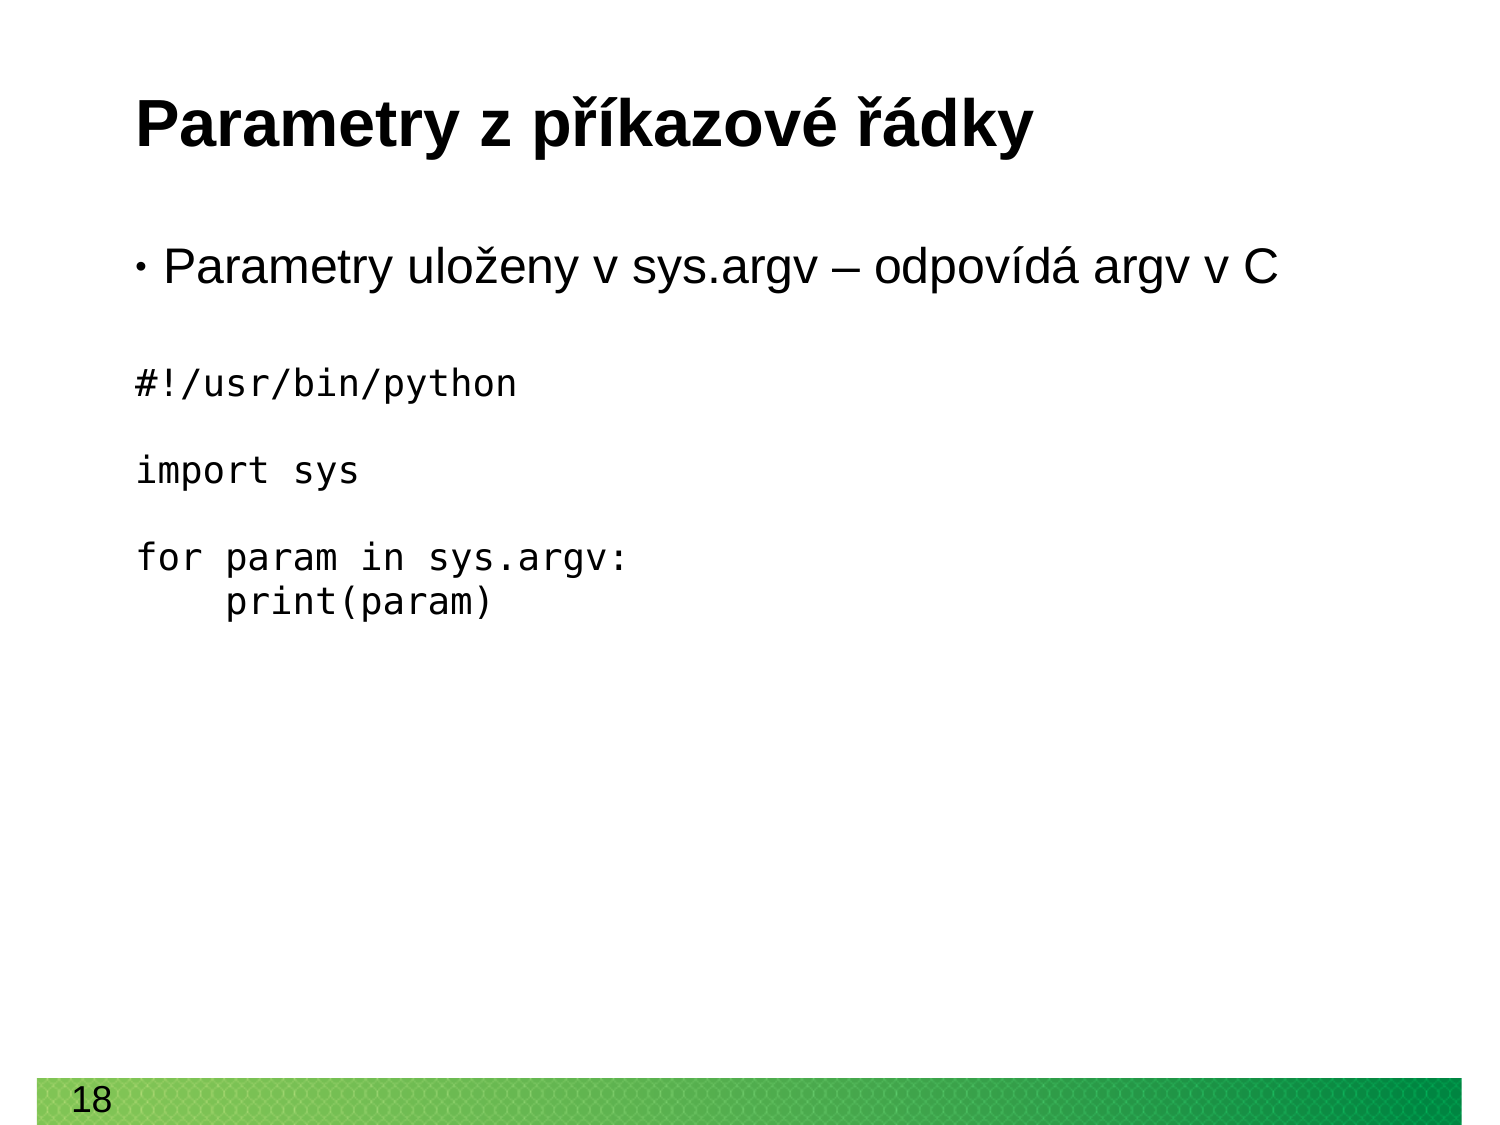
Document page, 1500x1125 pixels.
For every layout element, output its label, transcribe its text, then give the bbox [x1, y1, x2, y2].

list Parametry uloženy v sys.argv – odpovídá argv v C #!/usr/bin/python import sys for param in sys.argv: print(param) [135, 238, 1372, 982]
picture [36, 1078, 1462, 1125]
title Parametry z příkazové řádky [135, 41, 1372, 204]
